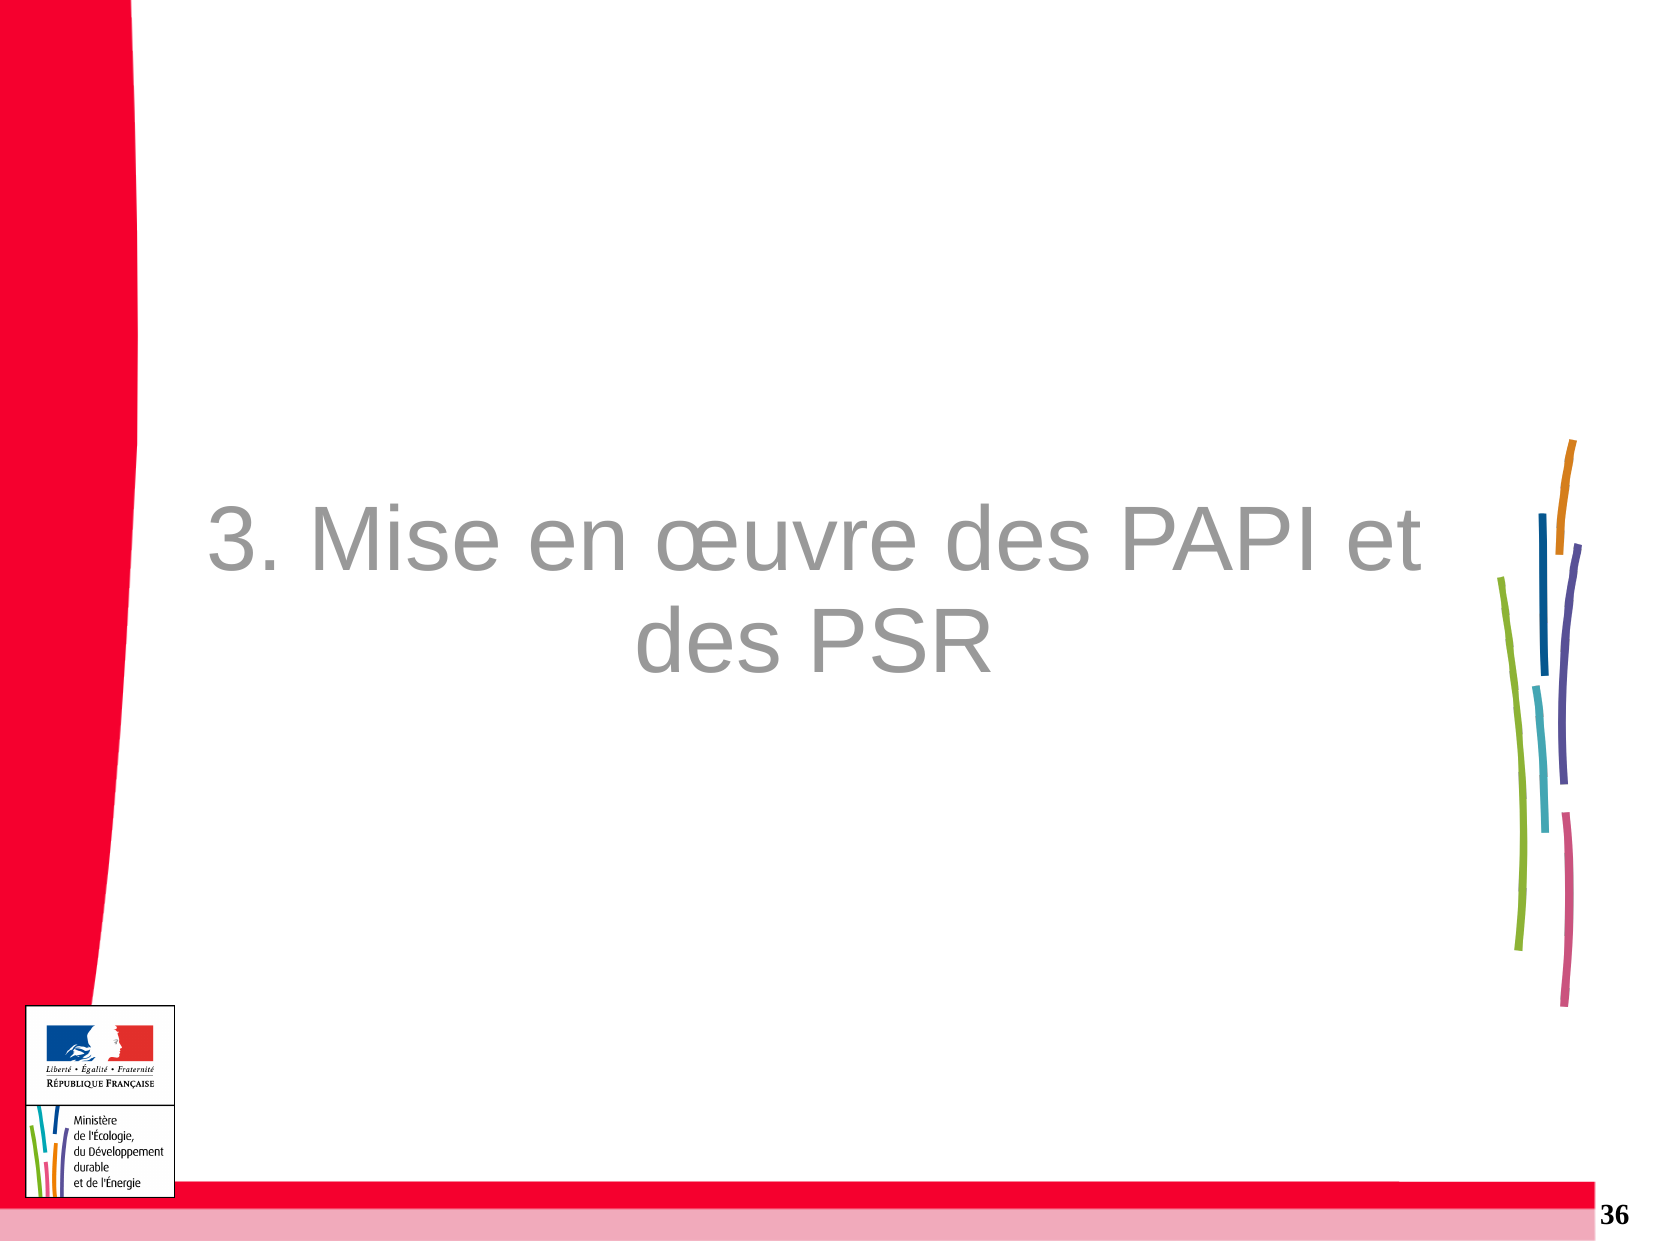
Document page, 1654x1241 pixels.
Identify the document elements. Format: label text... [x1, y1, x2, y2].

picture [0, 0, 1654, 1241]
title 3. Mise en œuvre des PAPI et des PSR [149, 488, 1481, 694]
